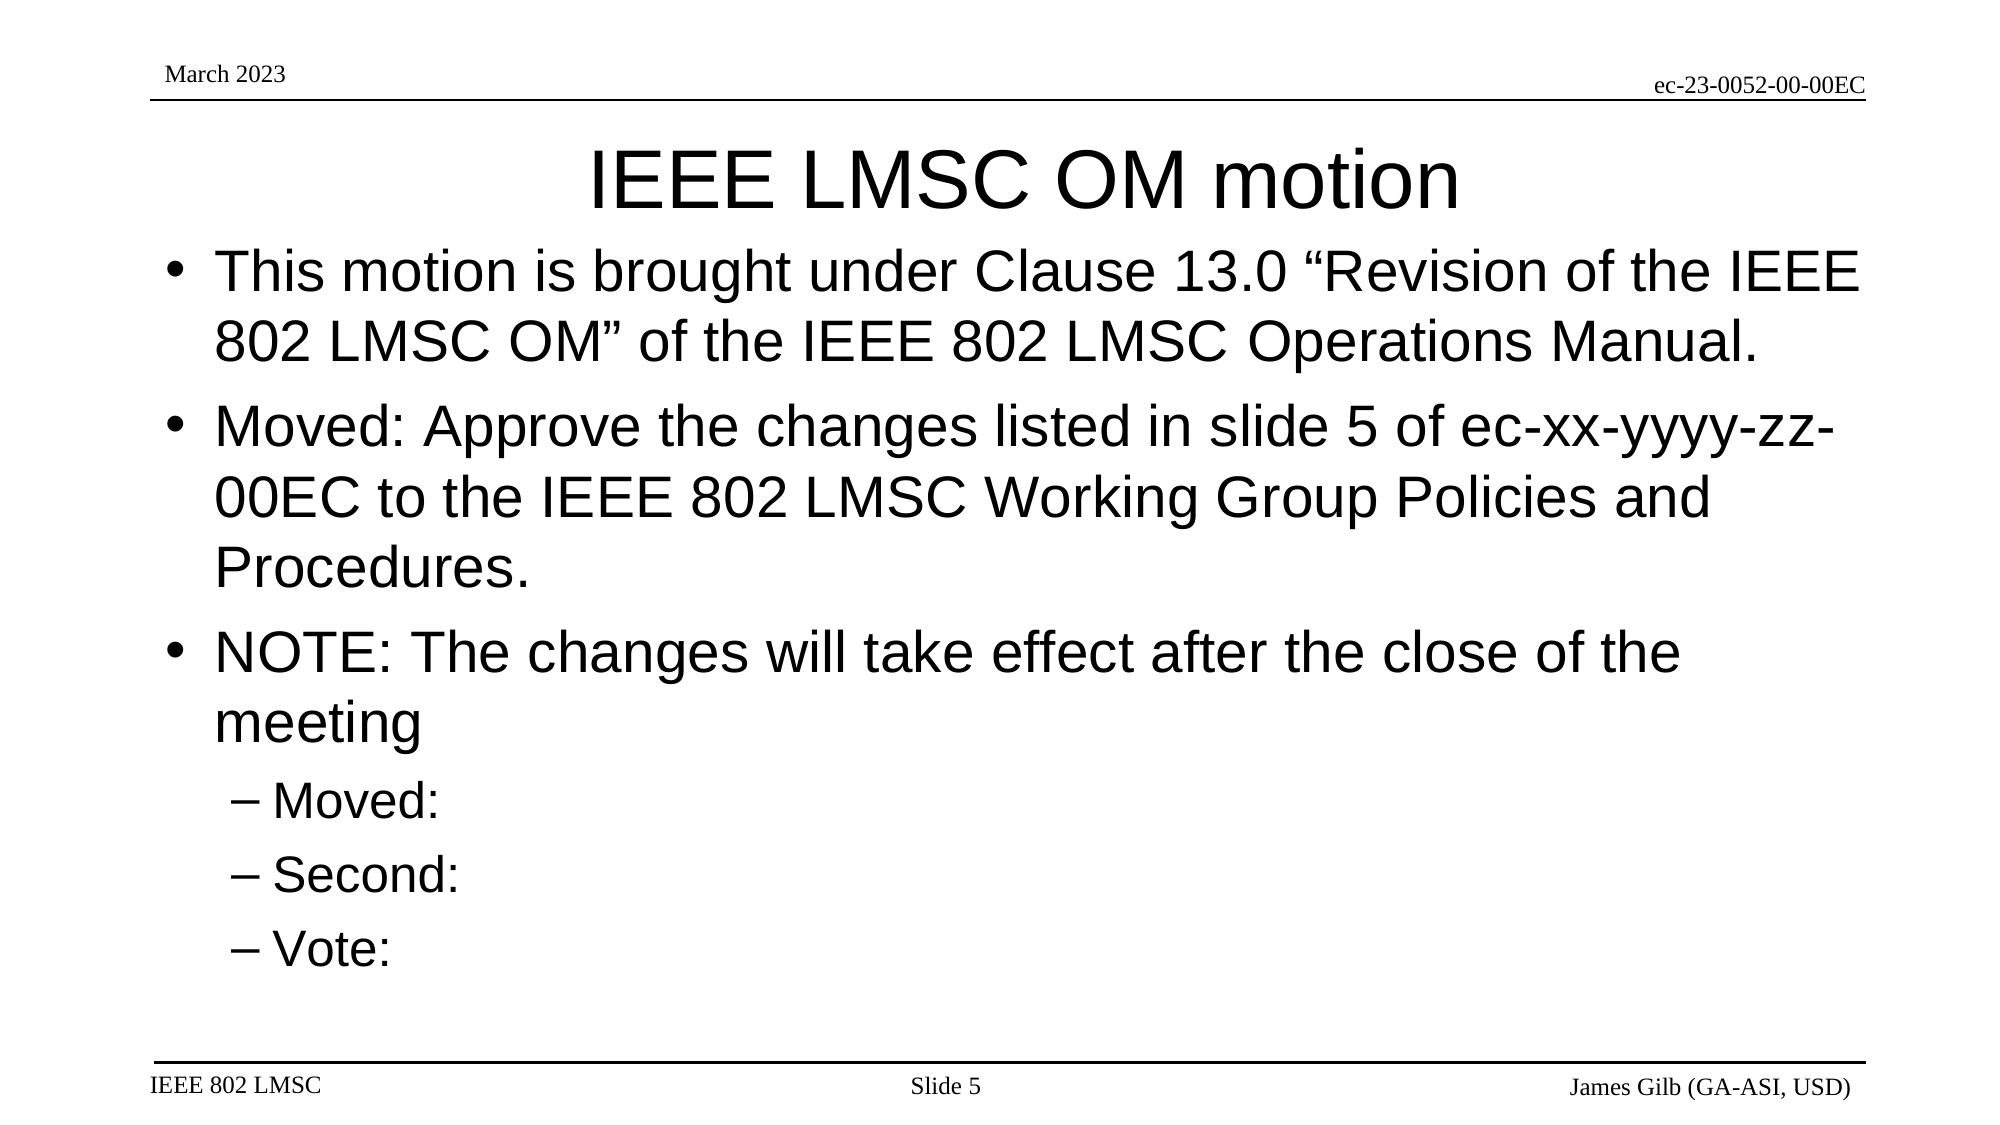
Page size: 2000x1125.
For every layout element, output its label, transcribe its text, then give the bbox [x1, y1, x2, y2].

title IEEE LMSC OM motion [150, 112, 1900, 224]
list This motion is brought under Clause 13.0 “Revision of the IEEE 802 LMSC OM” of the IEEE 802 LMSC Operations Manual. Moved: Approve the changes listed in slide 5 of ec-xx-yyyy-zz-00EC to the IEEE 802 LMSC Working Group Policies and Procedures. NOTE: The changes will take effect after the close of the meeting Moved: Second: Vote: [149, 224, 1900, 1036]
